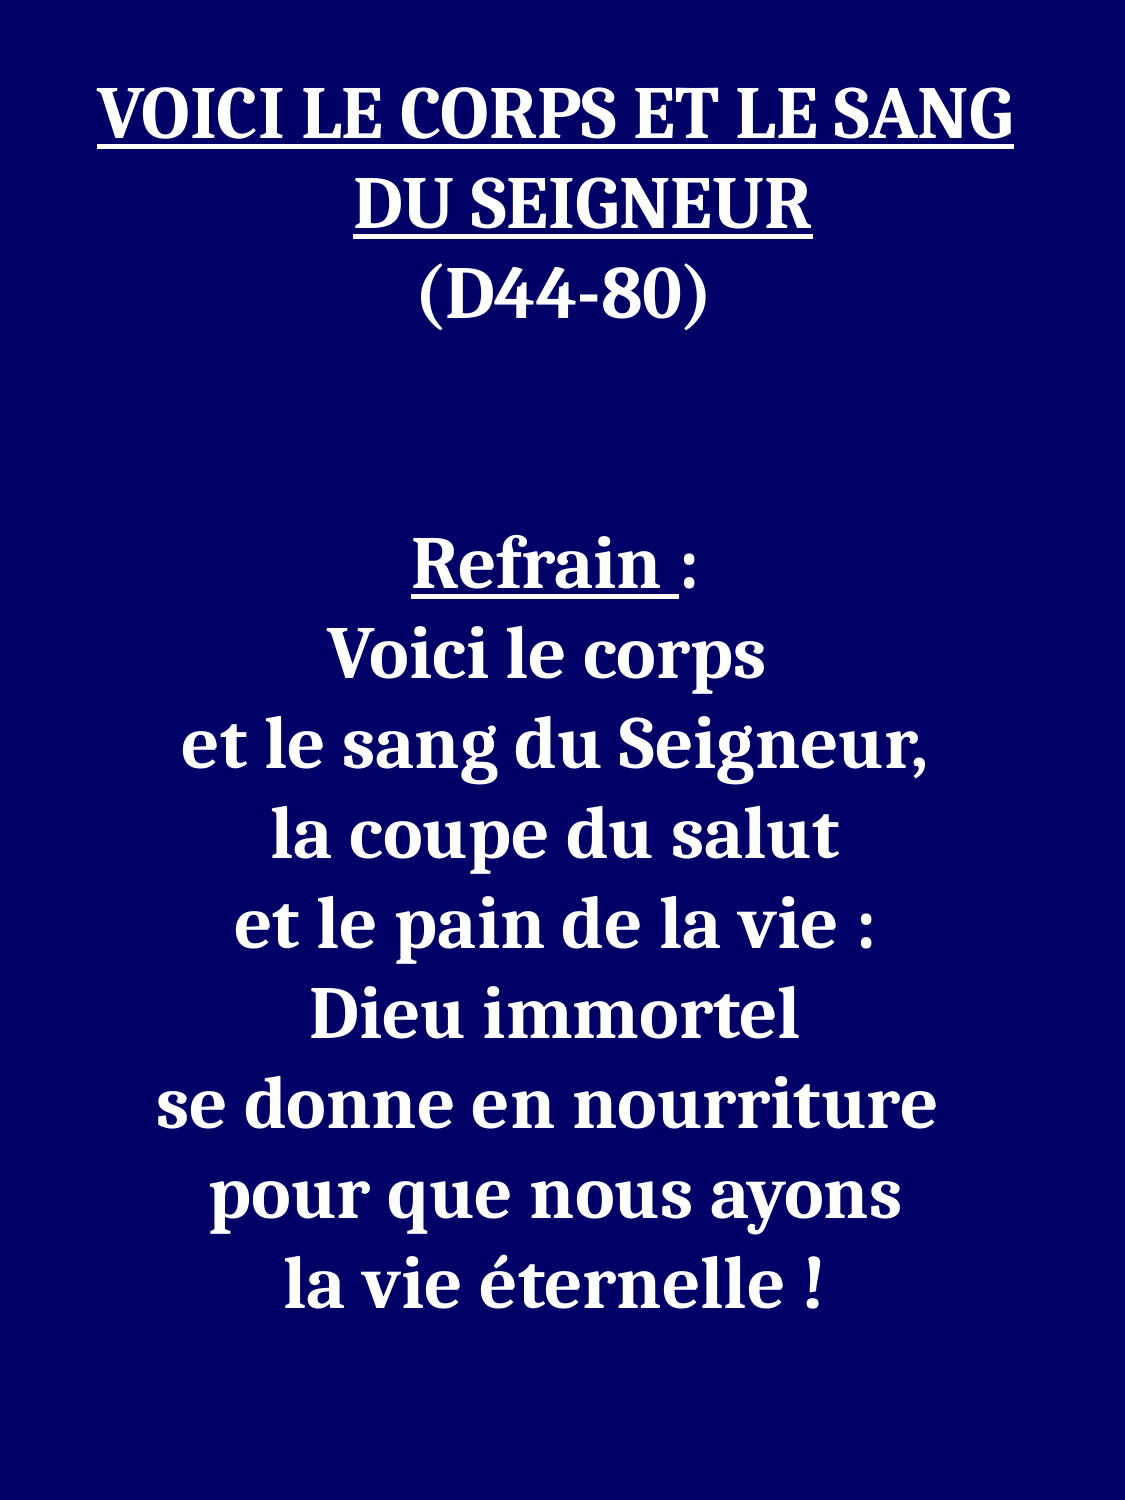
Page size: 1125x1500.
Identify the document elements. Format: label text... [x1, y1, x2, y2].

text_box VOICI LE CORPS ET LE SANG DU SEIGNEUR (D44-80) Refrain : Voici le corps et le sang du Seigneur, la coupe du salut et le pain de la vie : Dieu immortel se donne en nourriture pour que nous ayons la vie éternelle ! [23, 56, 1087, 1332]
